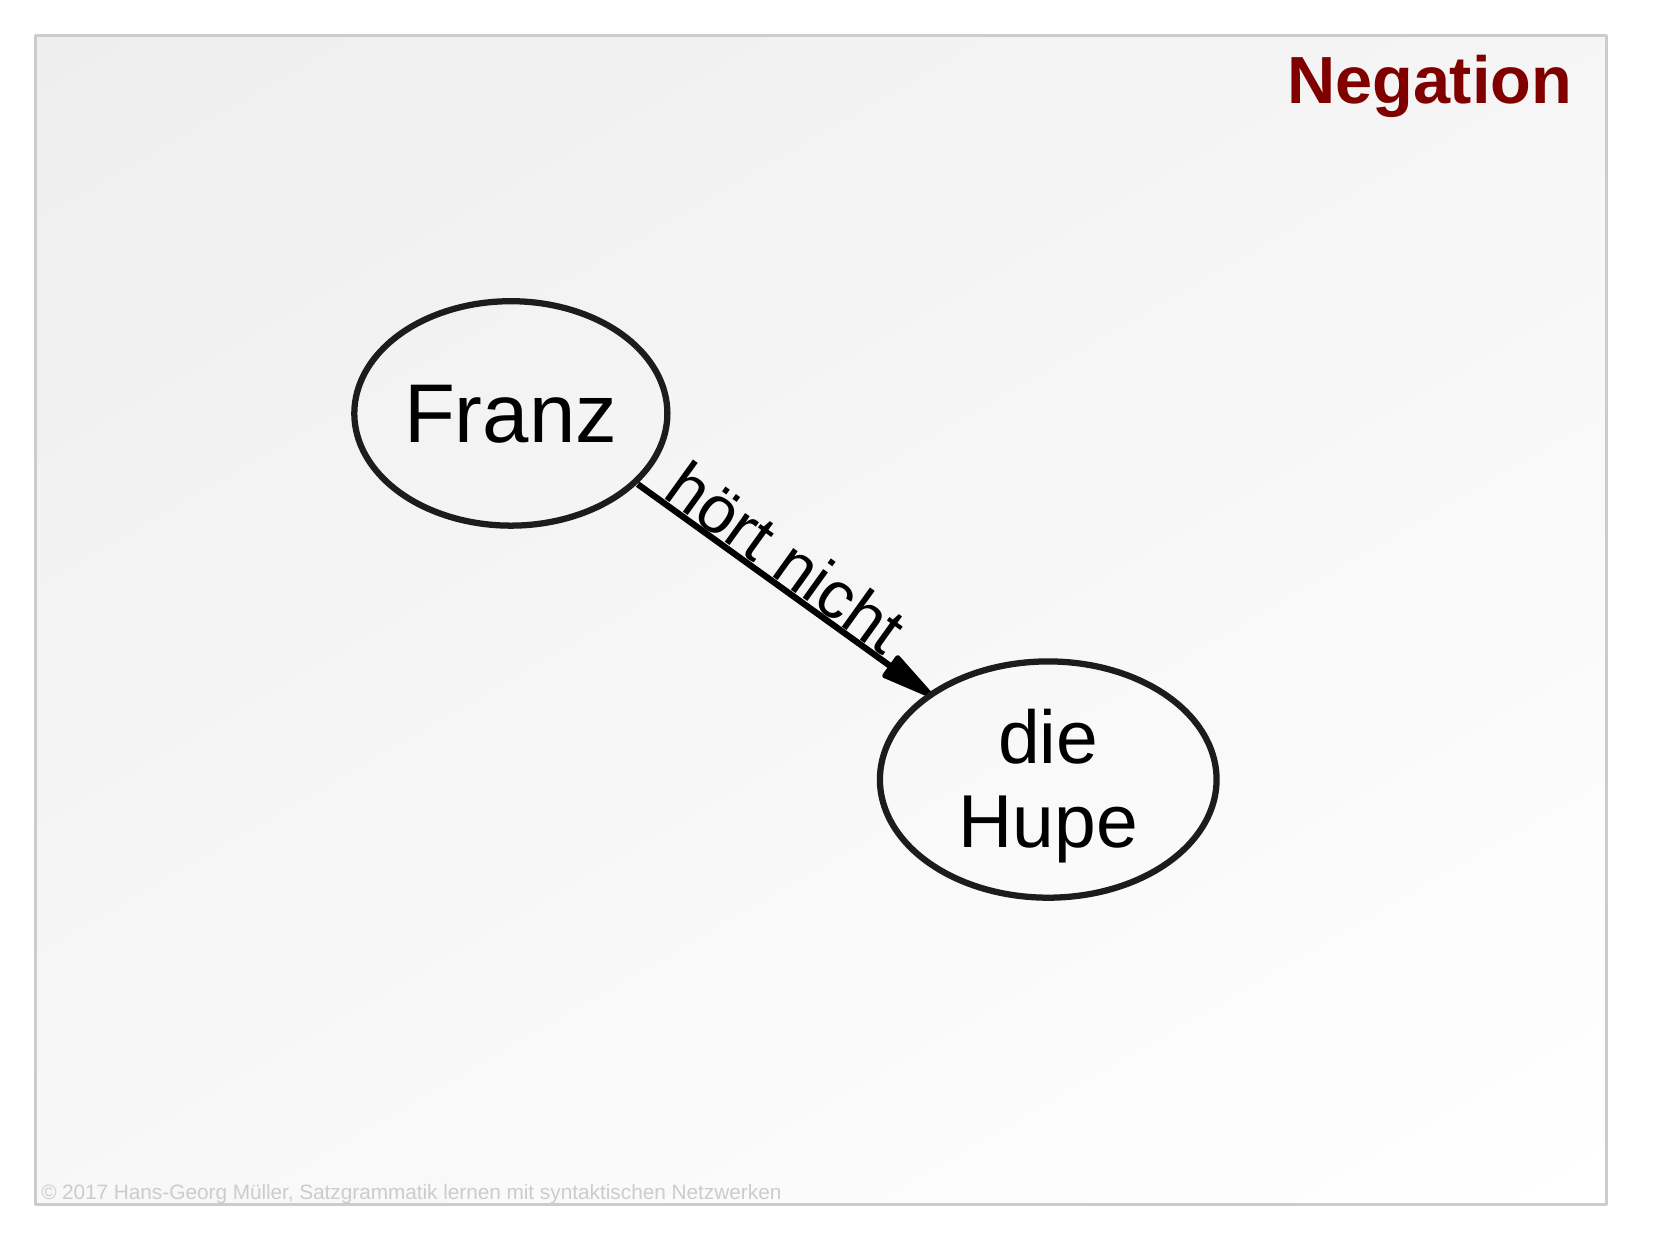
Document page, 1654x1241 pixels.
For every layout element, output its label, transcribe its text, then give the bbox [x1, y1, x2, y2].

text_box die Hupe [879, 661, 1217, 898]
title Negation [84, 43, 1573, 193]
text_box Franz [354, 301, 668, 526]
